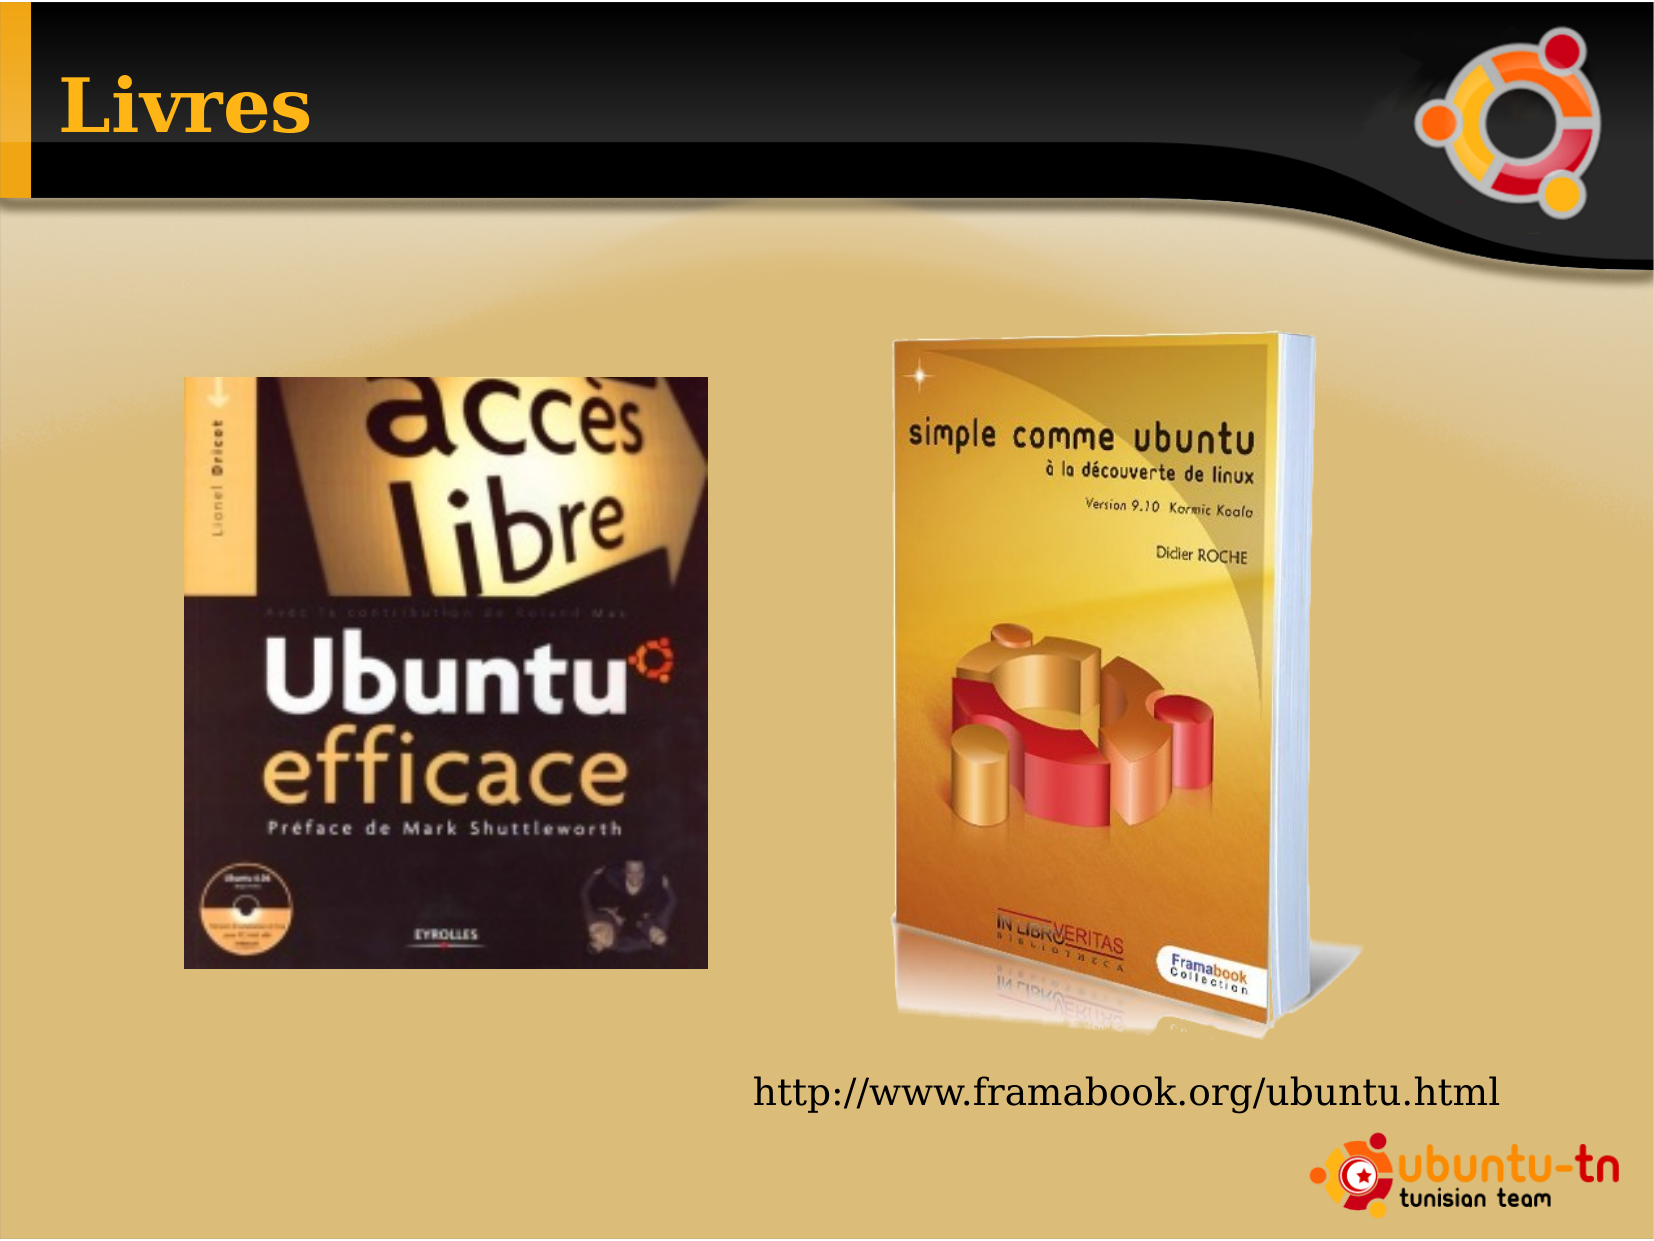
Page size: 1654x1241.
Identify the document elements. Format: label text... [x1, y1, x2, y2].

title Livres [59, 9, 1447, 202]
text_box http://www.framabook.org/ubuntu.html [738, 1063, 1512, 1123]
picture [0, 0, 1654, 1241]
